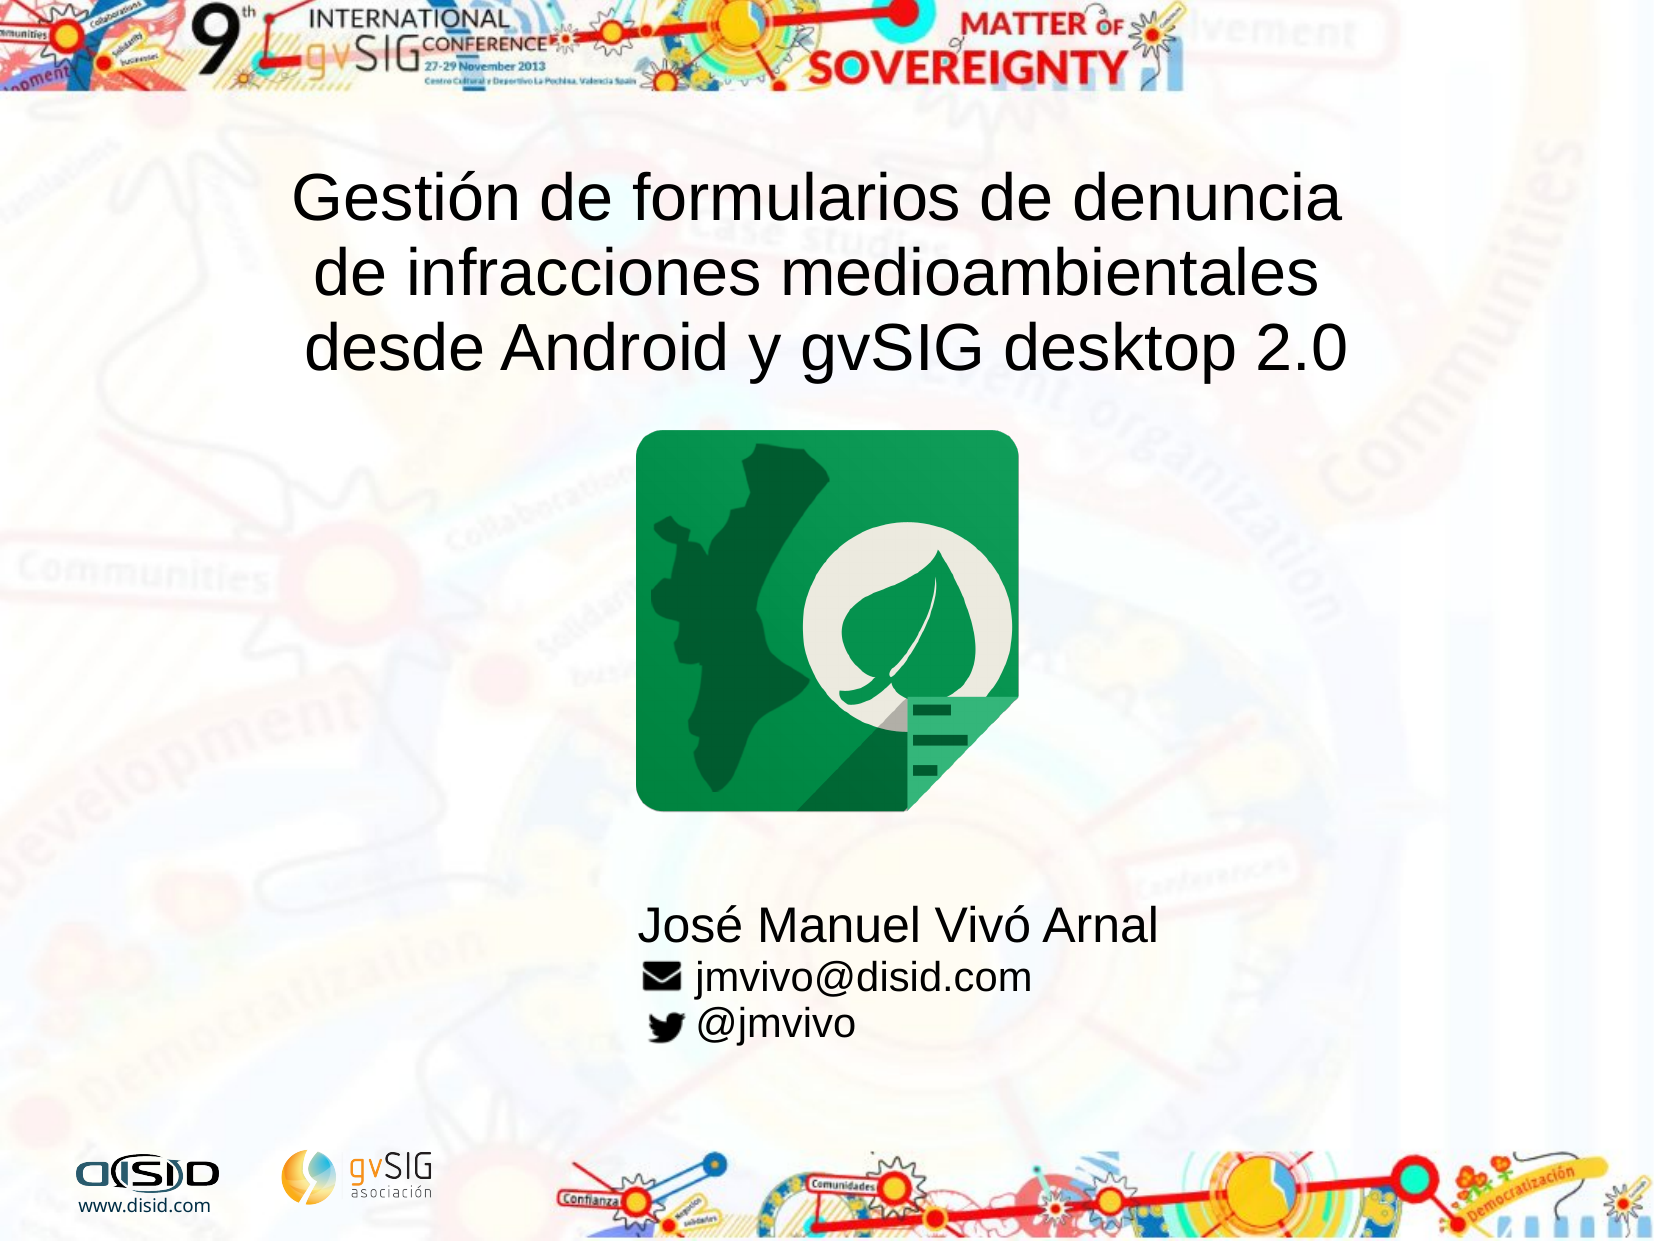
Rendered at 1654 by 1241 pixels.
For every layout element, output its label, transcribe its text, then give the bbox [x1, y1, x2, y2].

picture [0, 0, 1654, 1241]
text_box José Manuel Vivó Arnal jmvivo@disid.com @jmvivo [637, 897, 1571, 1128]
subtitle Gestión de formularios de denuncia de infracciones medioambientales desde Android y gvSIG desktop 2.0 [82, 160, 1571, 674]
